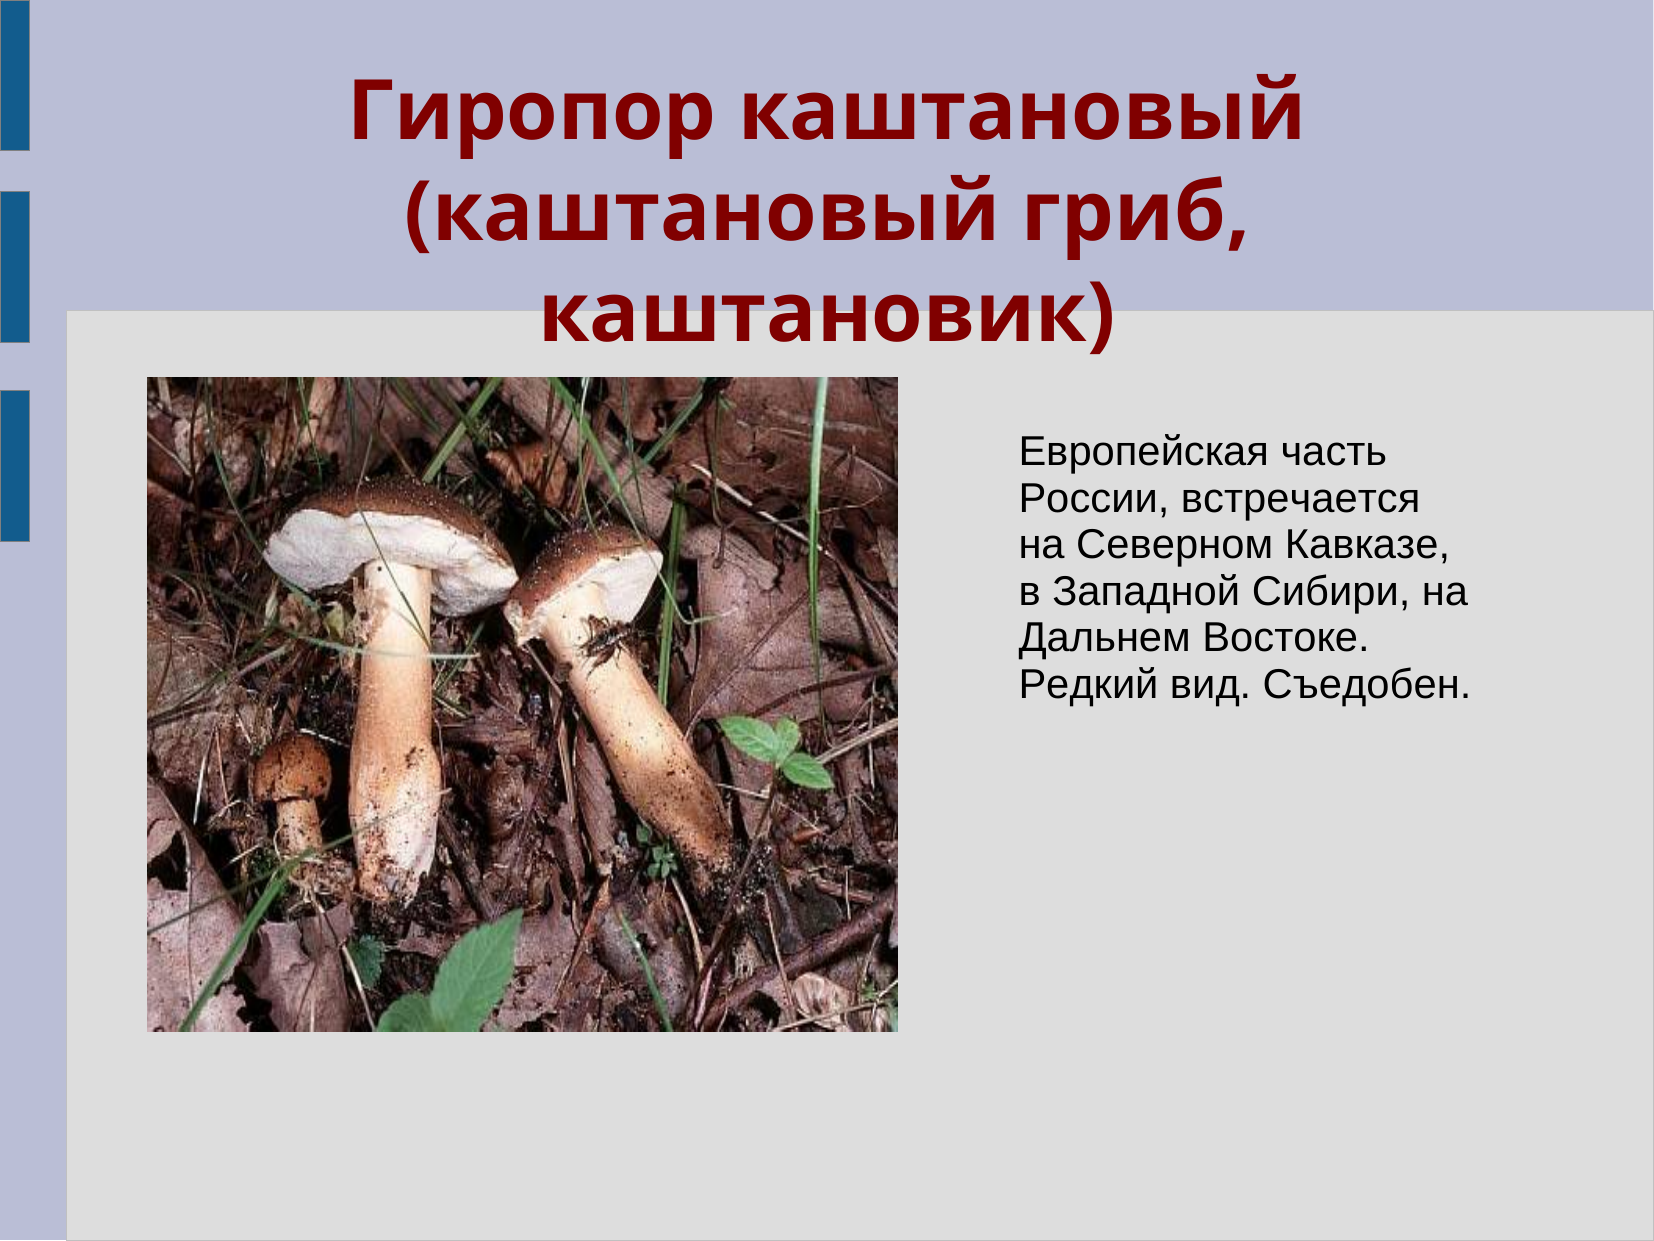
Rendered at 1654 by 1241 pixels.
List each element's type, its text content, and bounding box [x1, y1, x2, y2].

picture [147, 377, 898, 1032]
title Гиропор каштановый (каштановый гриб, каштановик) [121, 102, 1534, 310]
text_box Европейская часть России, встречается на Северном Кавказе, в Западной Сибири, на Дальнем Востоке. Редкий вид. Съедобен. [1003, 418, 1490, 1049]
